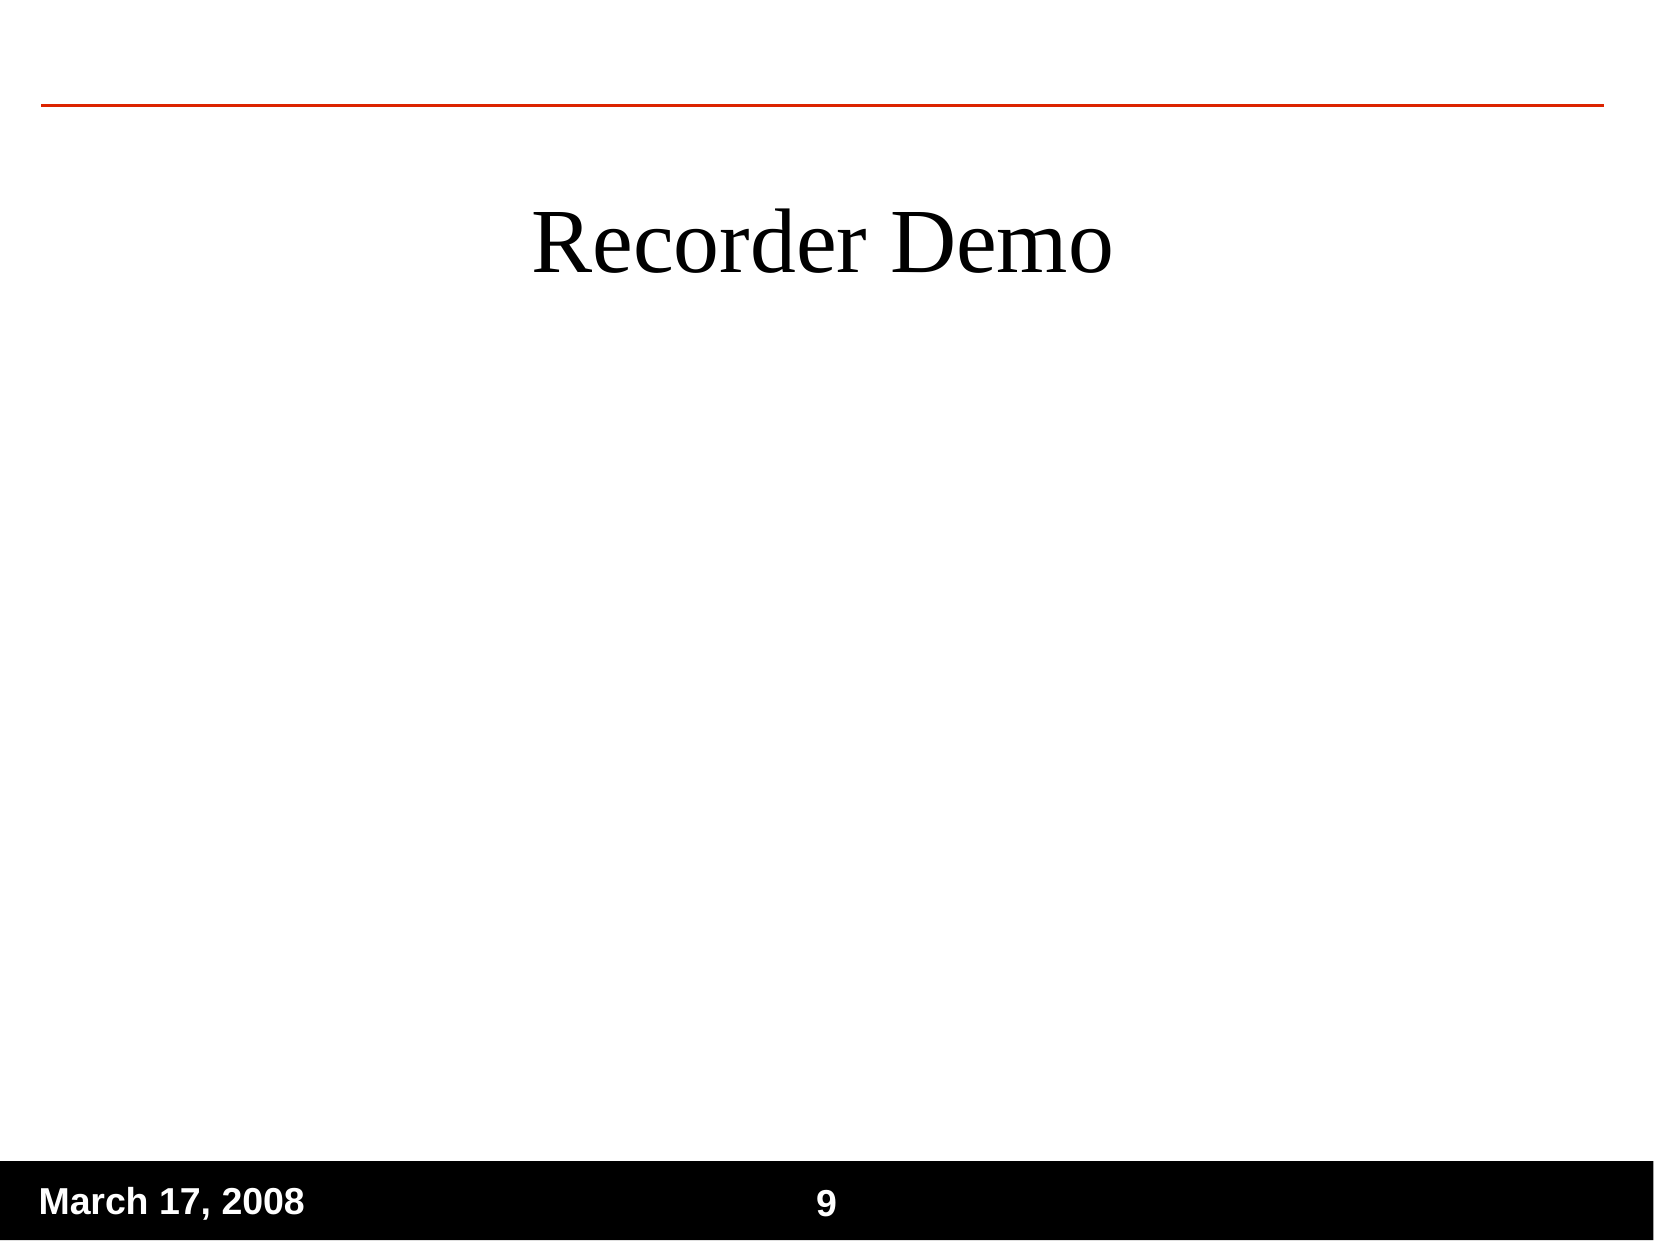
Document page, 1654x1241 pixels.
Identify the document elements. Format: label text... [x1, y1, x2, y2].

title Recorder Demo [117, 137, 1530, 346]
